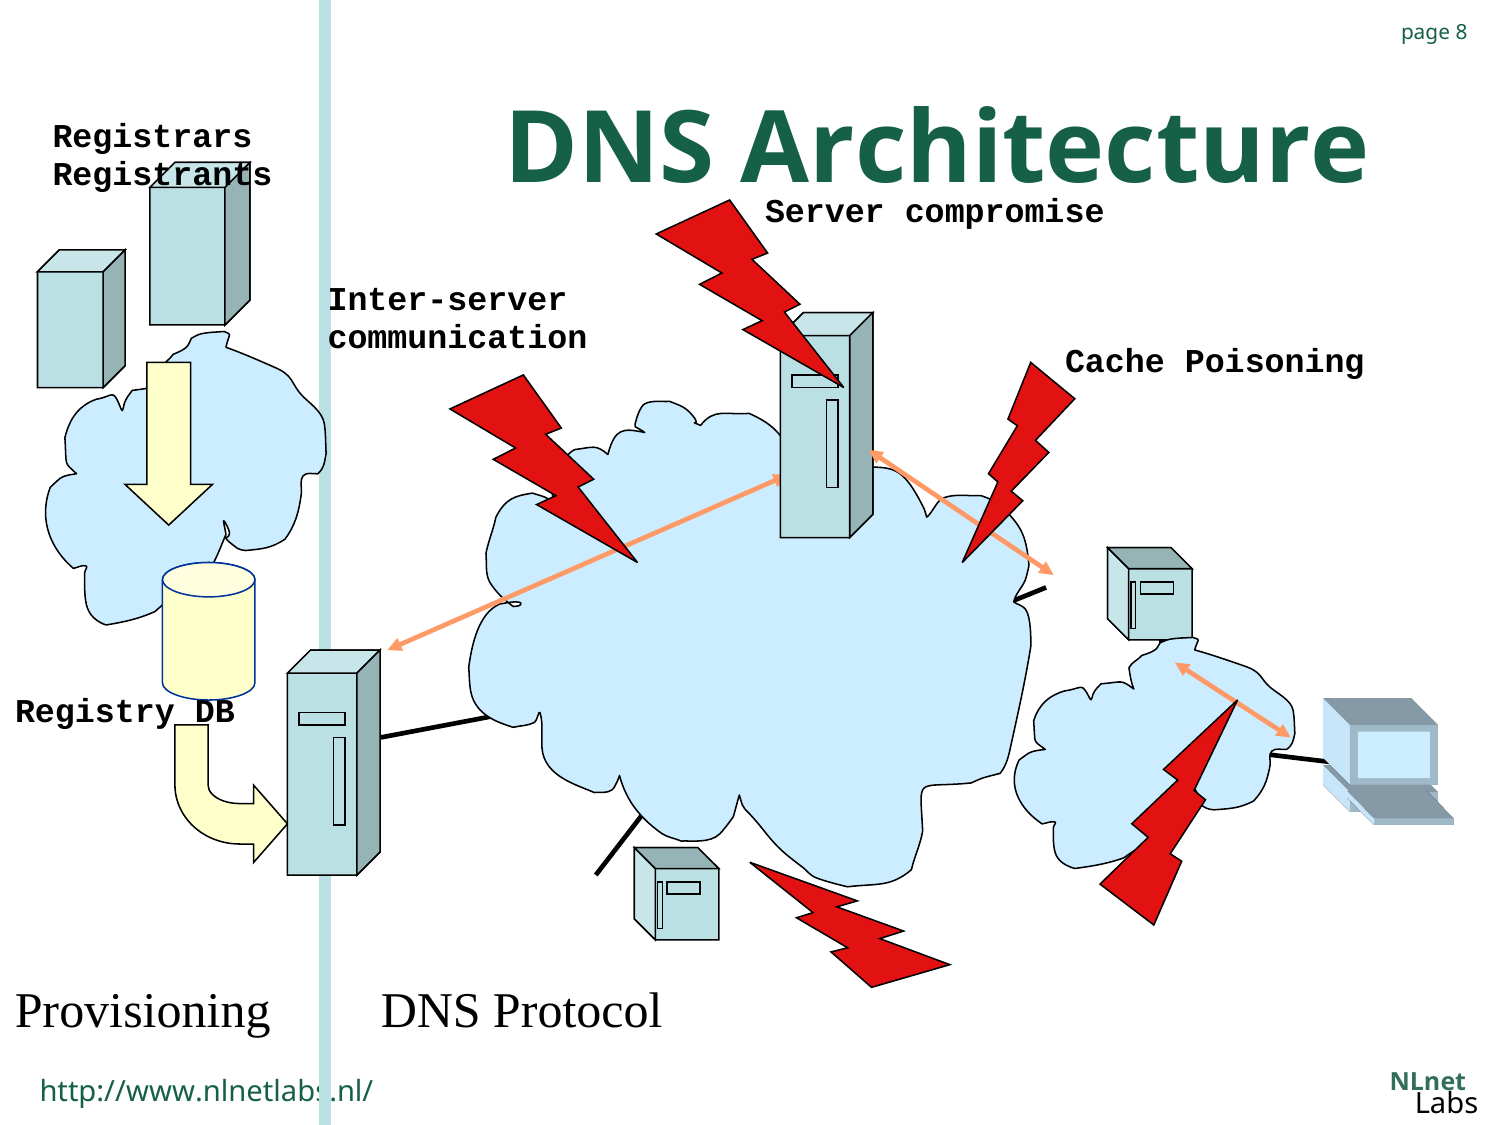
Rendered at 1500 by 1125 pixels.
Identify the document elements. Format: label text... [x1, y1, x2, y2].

text_box [37, 249, 126, 388]
text_box [634, 847, 719, 940]
text_box Registry DB [0, 687, 250, 741]
text_box Registrars Registrants [37, 112, 288, 204]
text_box [449, 199, 1075, 887]
text_box Provisioning [0, 974, 286, 1046]
text_box DNS Protocol [366, 974, 751, 1046]
text_box Inter-server communication [312, 274, 603, 366]
title DNS Architecture [412, 37, 1463, 251]
text_box [149, 204, 250, 325]
text_box [45, 331, 327, 691]
text_box Server compromise [750, 187, 1120, 241]
text_box Cache Poisoning [1050, 337, 1380, 391]
text_box [1323, 698, 1453, 825]
text_box [749, 862, 950, 988]
text_box [174, 650, 381, 876]
text_box [1014, 547, 1295, 925]
